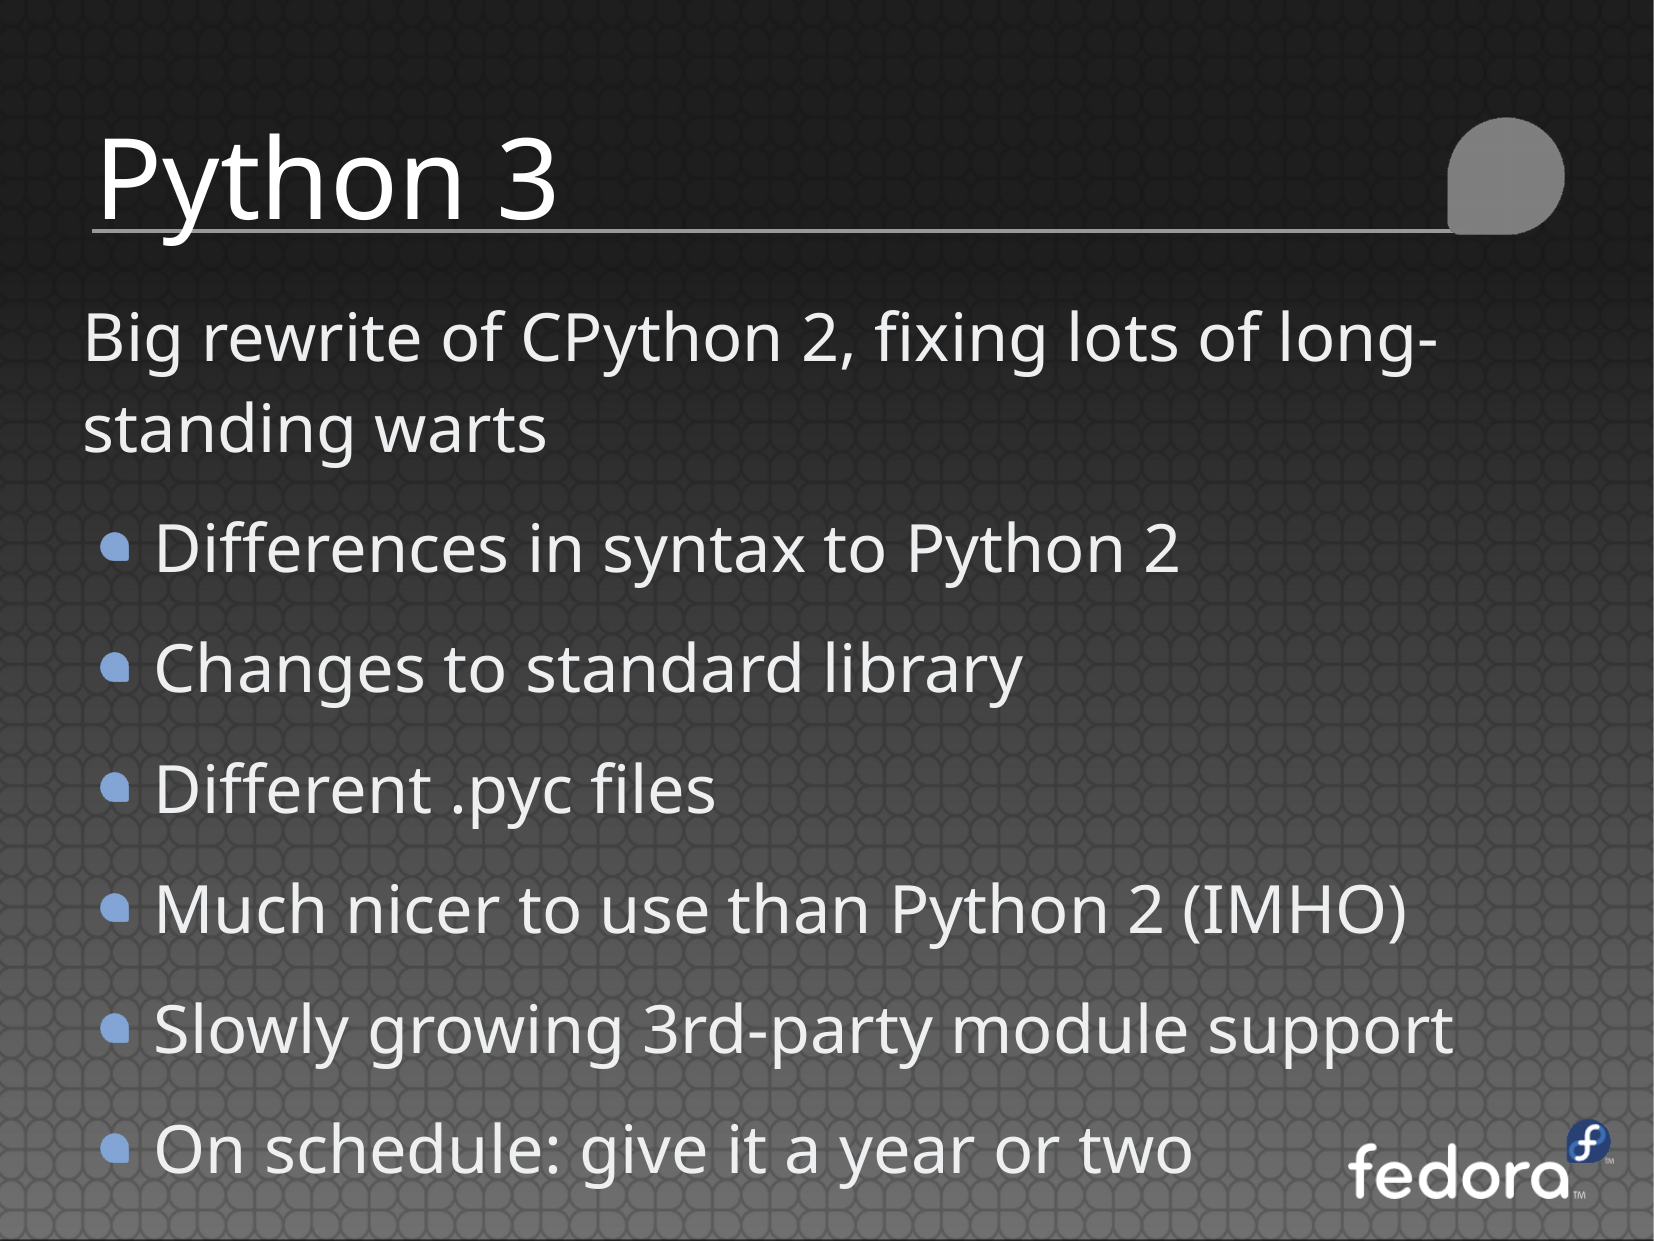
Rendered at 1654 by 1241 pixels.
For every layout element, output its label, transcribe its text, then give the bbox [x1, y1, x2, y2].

picture [0, 0, 1654, 1241]
list Big rewrite of CPython 2, fixing lots of long-standing warts Differences in syntax to Python 2 Changes to standard library Different .pyc files Much nicer to use than Python 2 (IMHO) Slowly growing 3rd-party module support On schedule: give it a year or two [82, 290, 1571, 1094]
title Python 3 [94, 100, 1426, 251]
